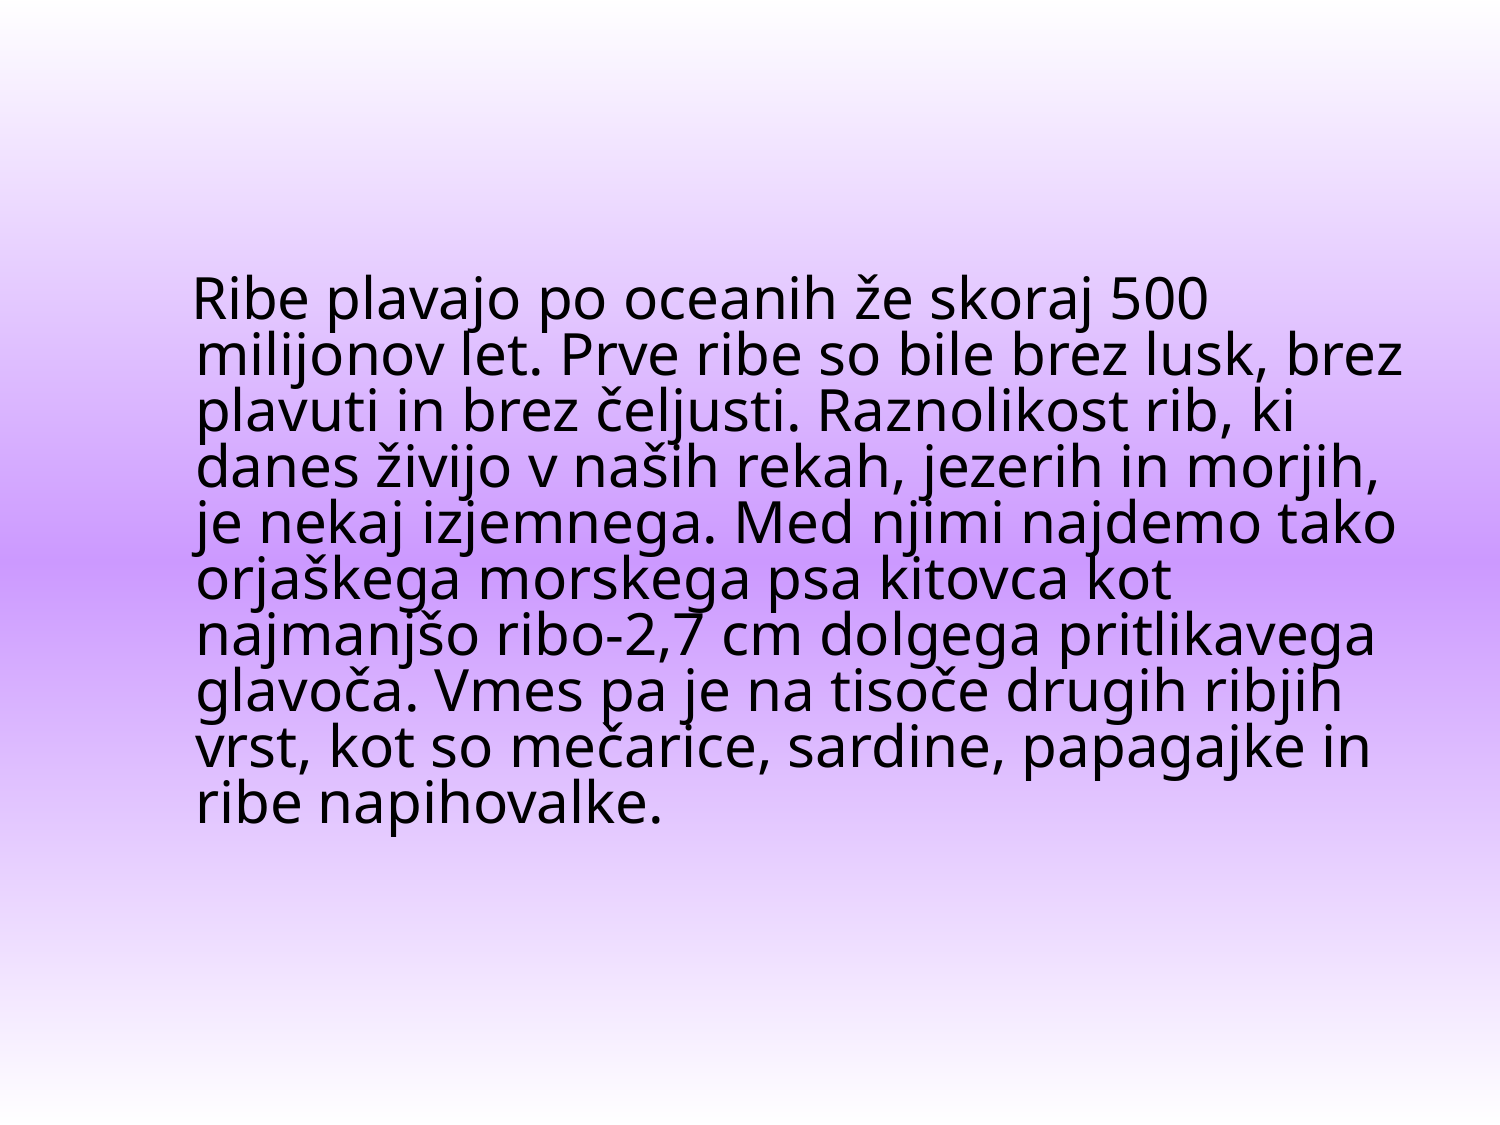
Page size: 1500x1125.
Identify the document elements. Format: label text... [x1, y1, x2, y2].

list Ribe plavajo po oceanih že skoraj 500 milijonov let. Prve ribe so bile brez lusk, brez plavuti in brez čeljusti. Raznolikost rib, ki danes živijo v naših rekah, jezerih in morjih, je nekaj izjemnega. Med njimi najdemo tako orjaškega morskega psa kitovca kot najmanjšo ribo-2,7 cm dolgega pritlikavega glavoča. Vmes pa je na tisoče drugih ribjih vrst, kot so mečarice, sardine, papagajke in ribe napihovalke. [123, 267, 1437, 882]
